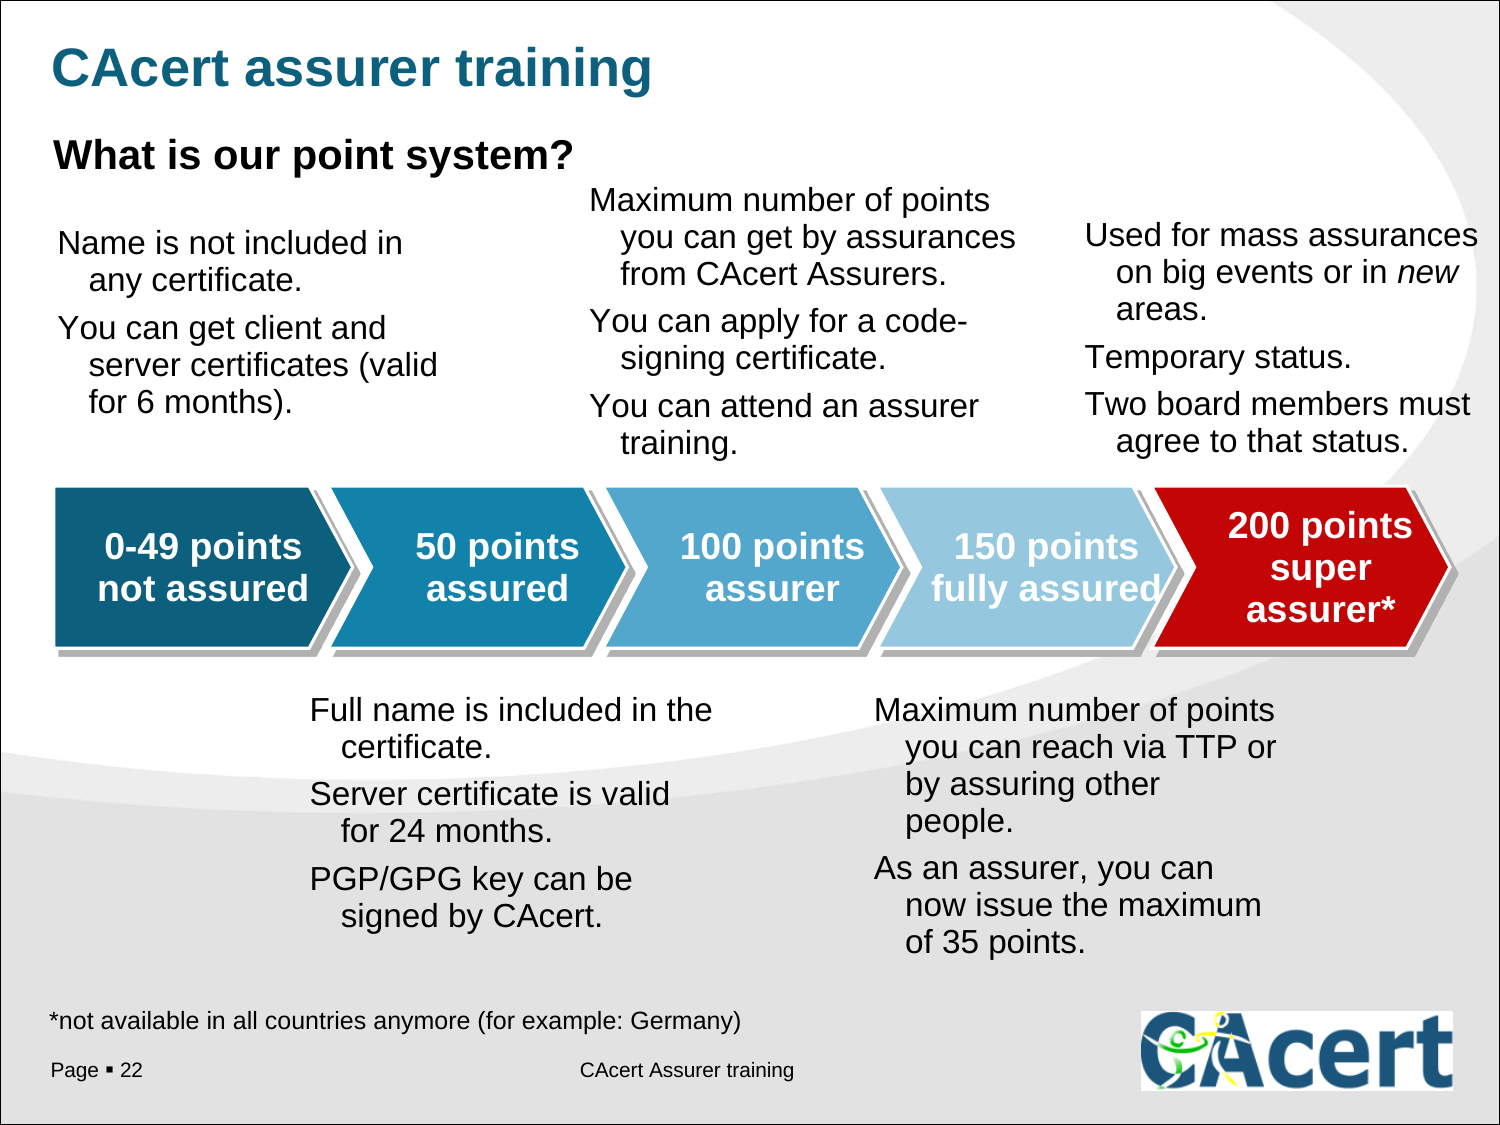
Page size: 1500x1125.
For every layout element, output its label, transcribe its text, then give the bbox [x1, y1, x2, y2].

text_box 200 points super assurer* [1151, 486, 1450, 649]
text_box 150 points fully assured [877, 486, 1177, 649]
text_box Maximum number of points you can get by assurances from CAcert Assurers. You can apply for a code-signing certificate. You can attend an assurer training. [571, 163, 1038, 468]
text_box Used for mass assurances on big events or in new areas. Temporary status. Two board members must agree to that status. [1066, 198, 1500, 459]
text_box Name is not included in any certificate. You can get client and server certificates (valid for 6 months). [39, 207, 474, 468]
text_box Full name is included in the certificate. Server certificate is valid for 24 months. PGP/GPG key can be signed by CAcert. [291, 673, 726, 999]
text_box Maximum number of points you can reach via TTP or by assuring other people. As an assurer, you can now issue the maximum of 35 points. [856, 673, 1291, 999]
title CAcert assurer training [51, 19, 1450, 118]
text_box 100 points assurer [603, 486, 902, 649]
picture [1, 1, 1499, 1124]
text_box *not available in all countries anymore (for example: Germany) [34, 999, 821, 1043]
text_box 50 points assured [328, 486, 628, 649]
text_box What is our point system? [53, 125, 997, 185]
text_box 0-49 points not assured [53, 486, 353, 649]
